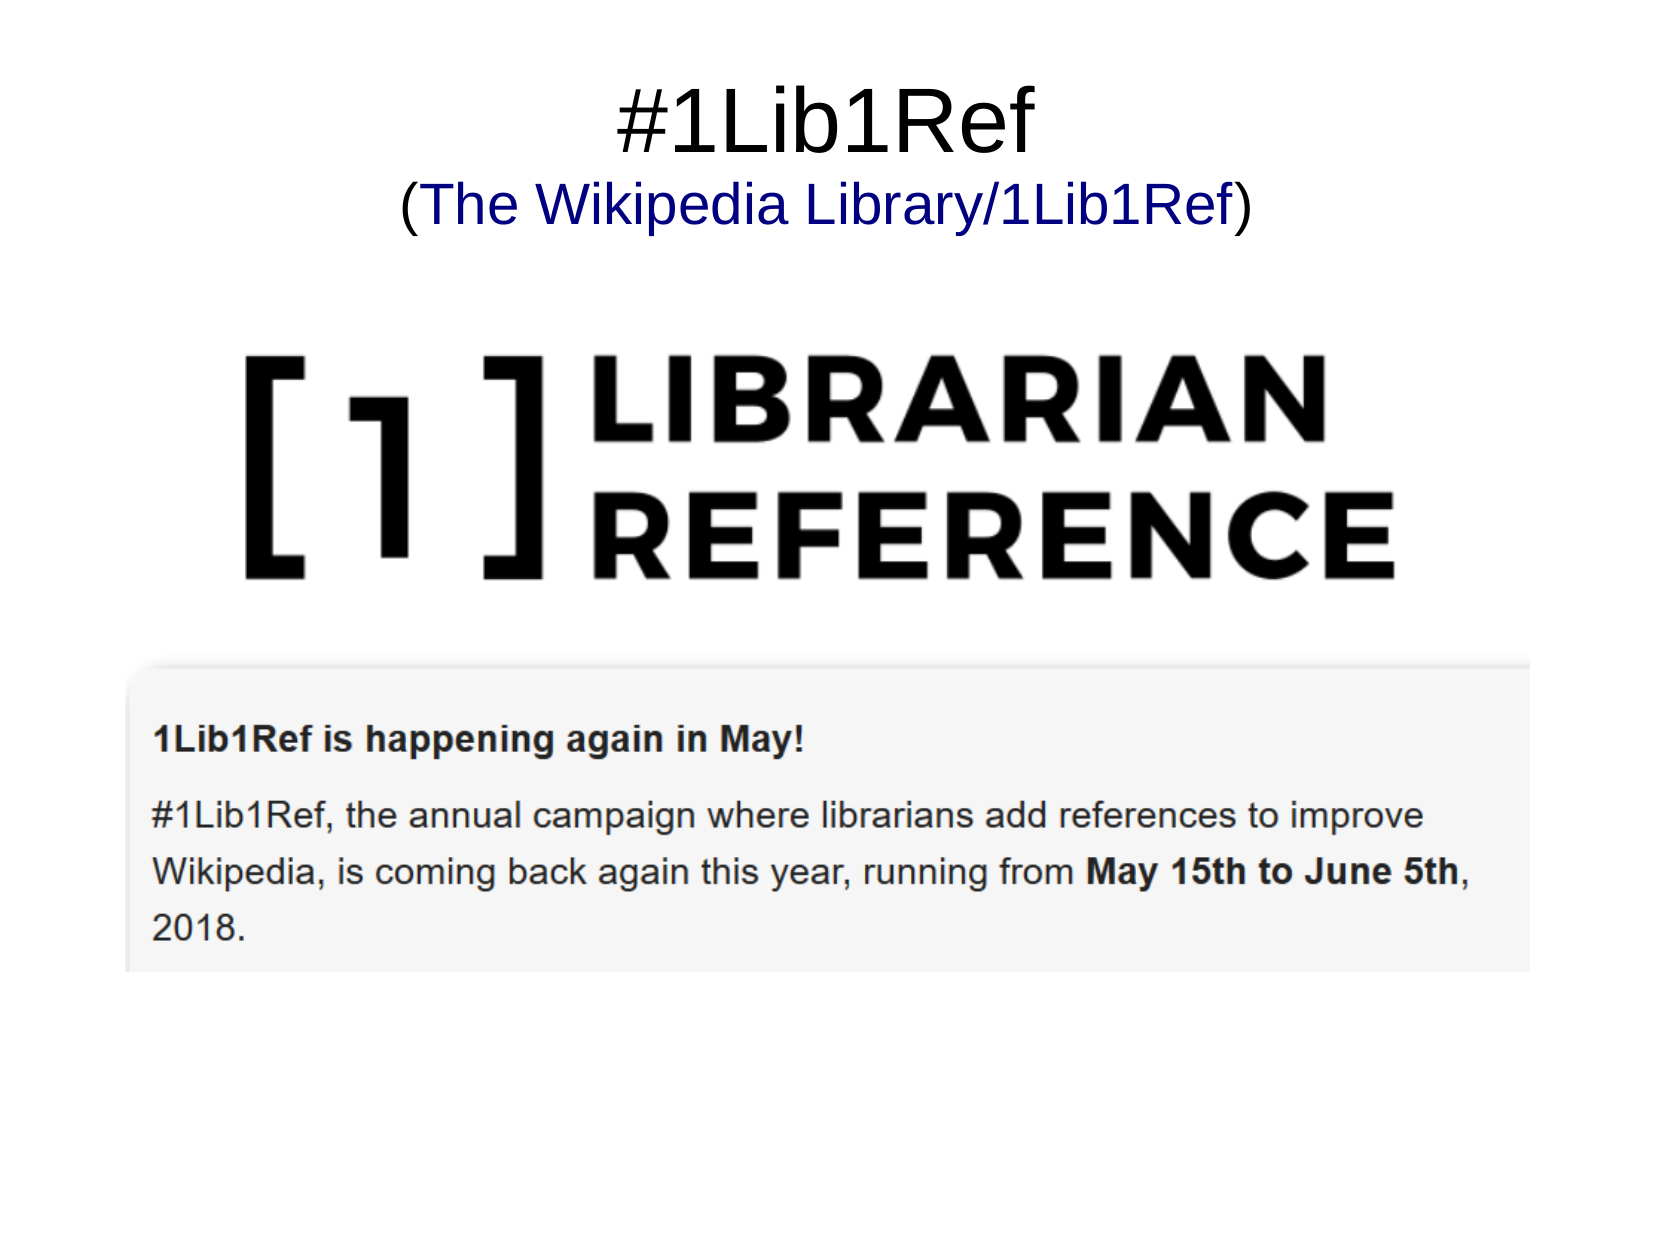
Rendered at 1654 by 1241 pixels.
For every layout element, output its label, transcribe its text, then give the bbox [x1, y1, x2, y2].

title #1Lib1Ref (The Wikipedia Library/1Lib1Ref) [82, 49, 1571, 257]
picture [125, 288, 1530, 972]
